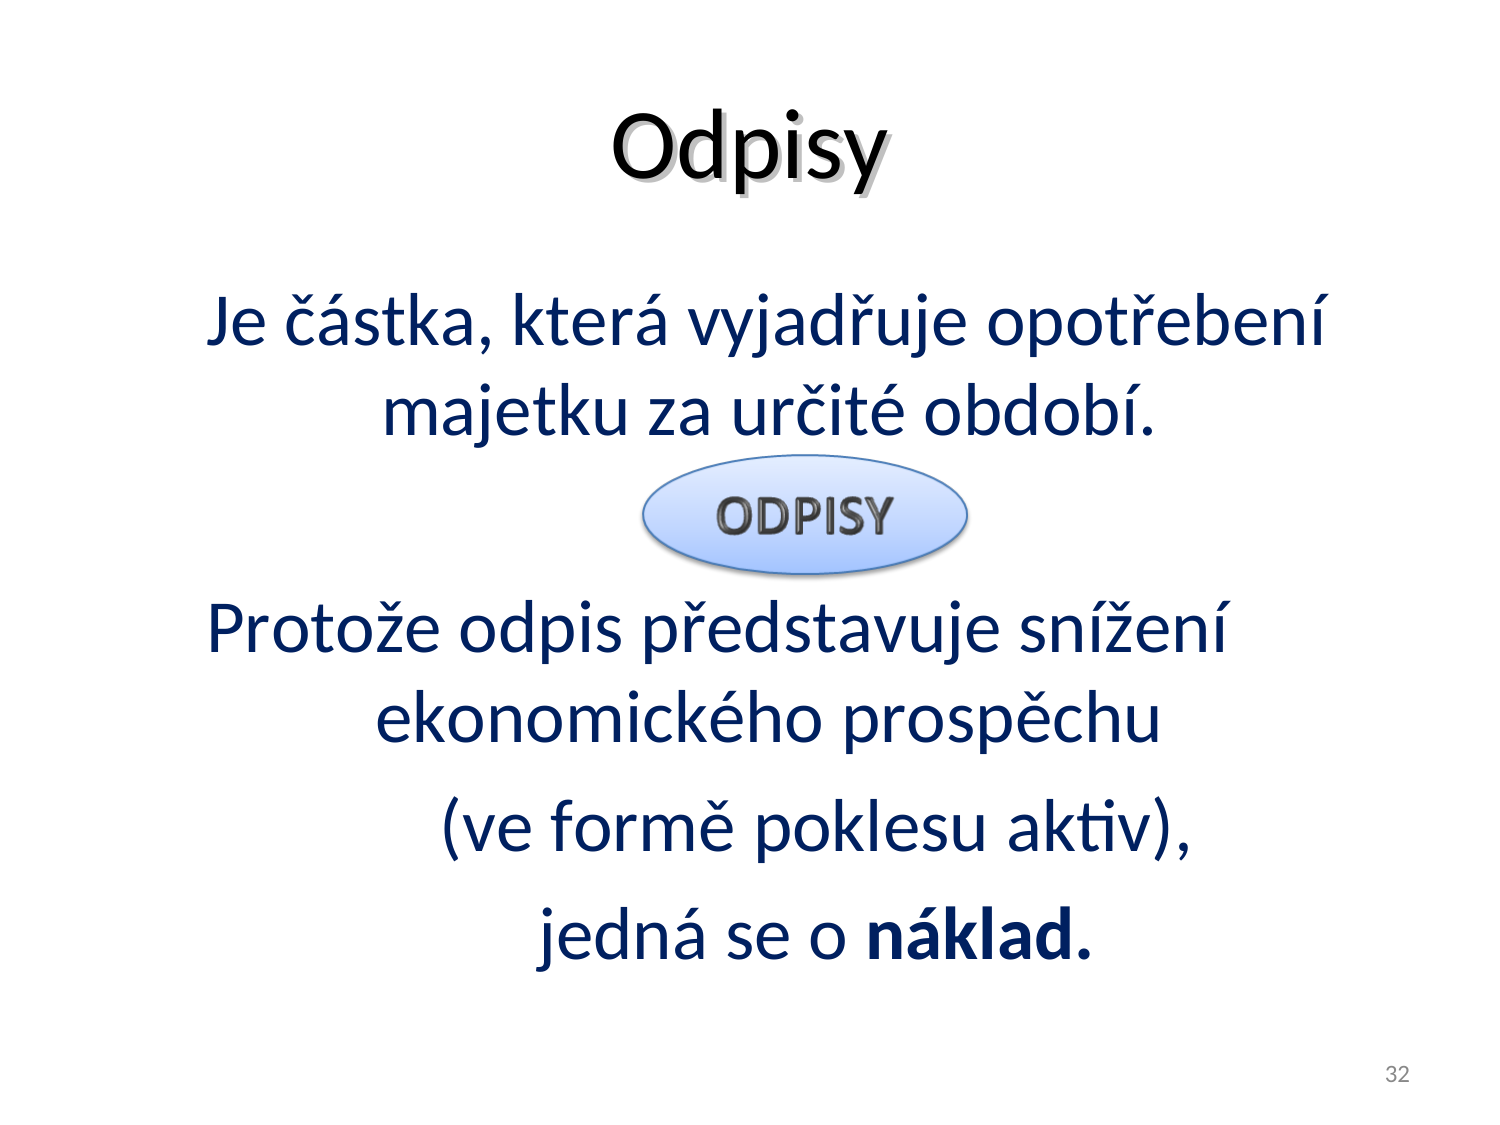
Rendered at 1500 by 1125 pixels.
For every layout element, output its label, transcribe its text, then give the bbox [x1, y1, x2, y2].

list Je částka, která vyjadřuje opotřebení majetku za určité období. Protože odpis představuje snížení ekonomického prospěchu (ve formě poklesu aktiv), jedná se o náklad. [75, 262, 1426, 1092]
picture [634, 449, 976, 586]
text_box <číslo> [1074, 1042, 1426, 1103]
title Odpisy [75, 45, 1426, 233]
